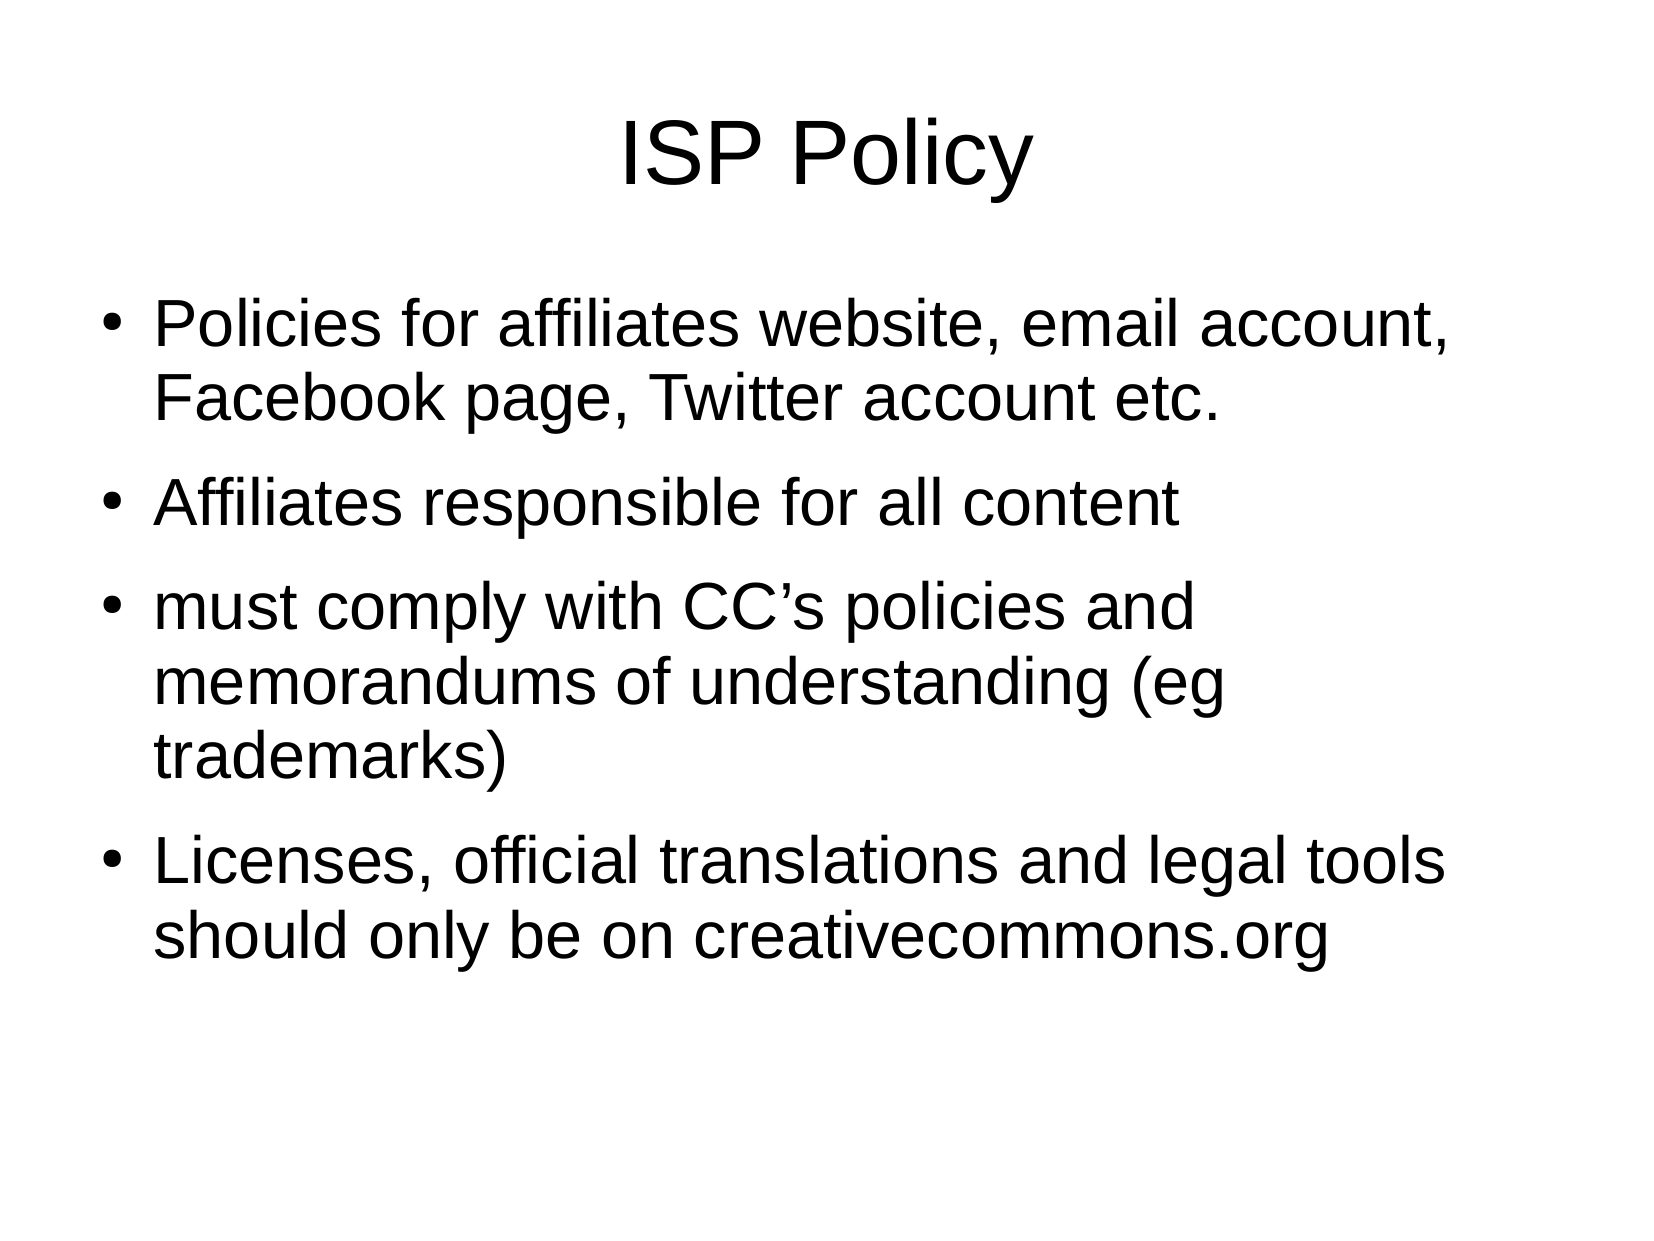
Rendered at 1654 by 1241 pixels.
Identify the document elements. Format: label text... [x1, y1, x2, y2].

list Policies for affiliates website, email account, Facebook page, Twitter account etc. Affiliates responsible for all content must comply with CC’s policies and memorandums of understanding (eg trademarks) Licenses, official translations and legal tools should only be on creativecommons.org [82, 285, 1571, 1105]
title ISP Policy [82, 49, 1571, 257]
